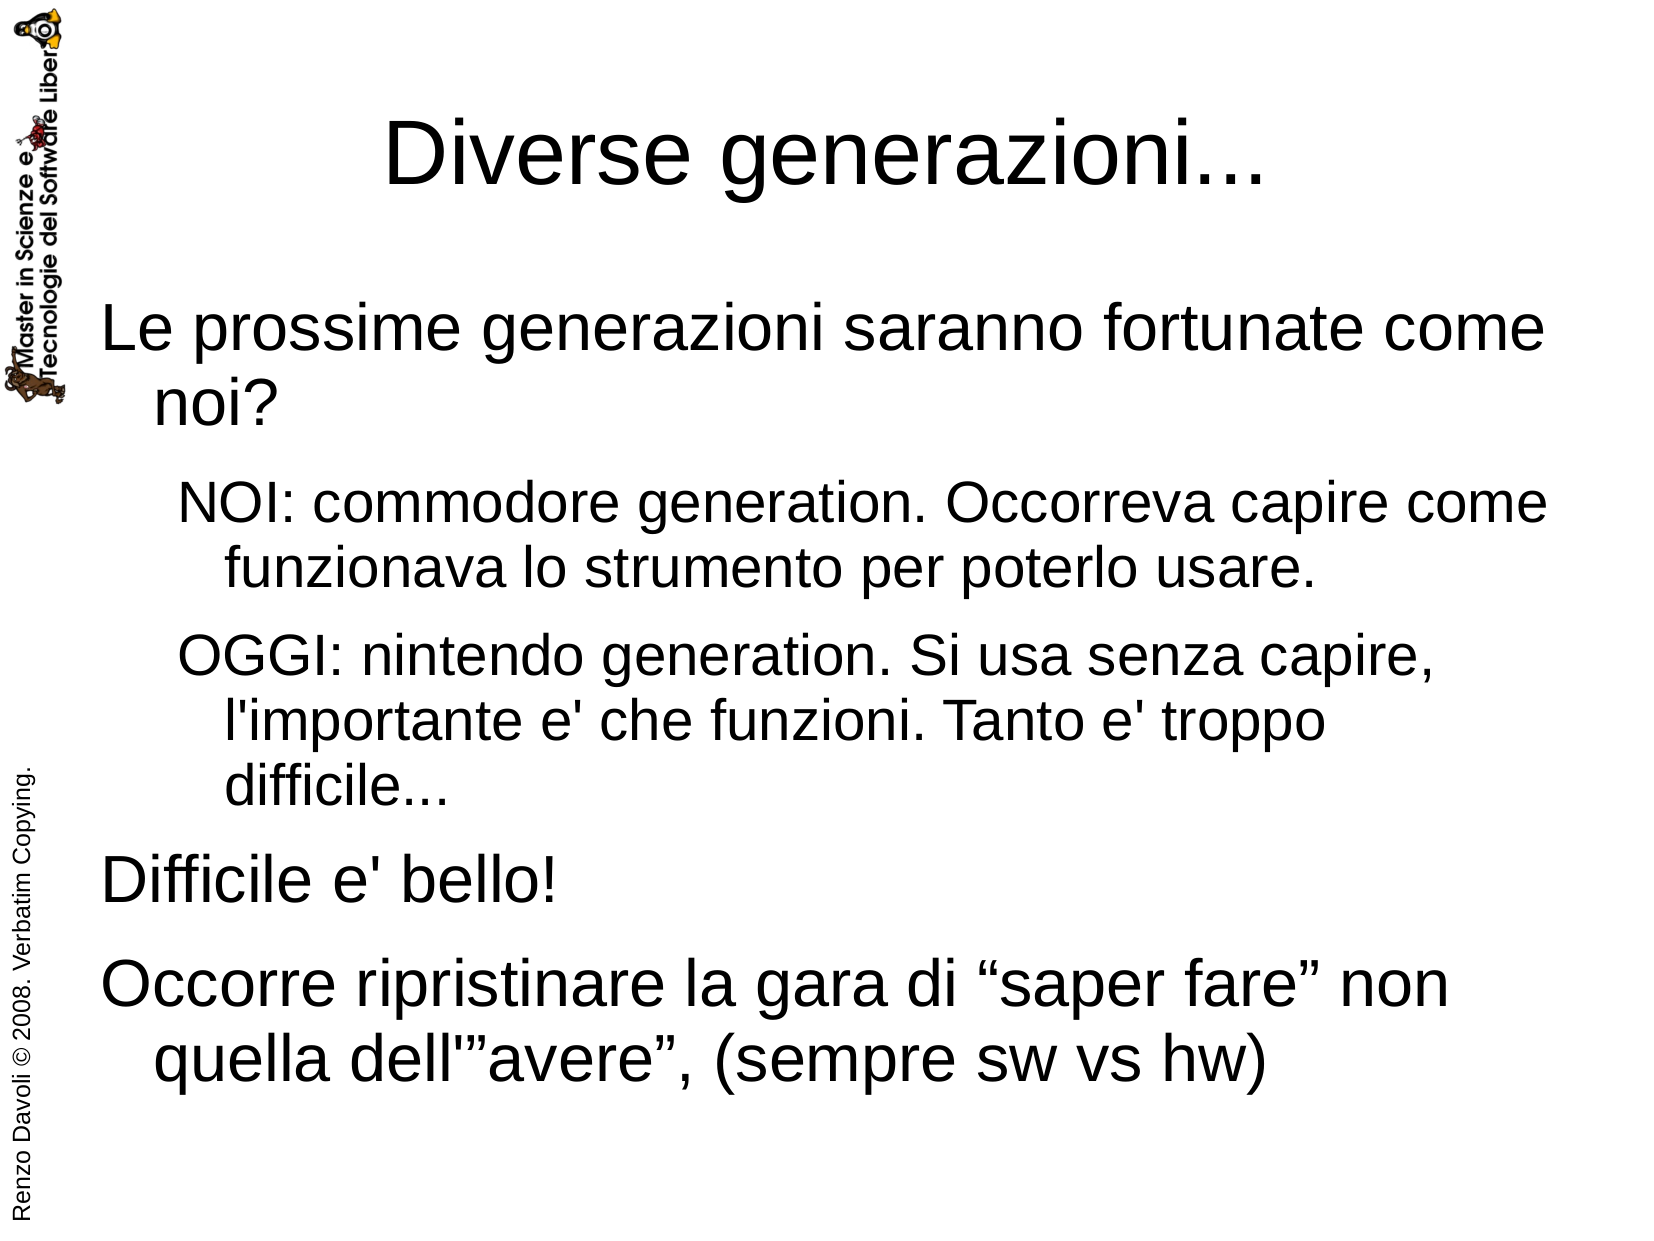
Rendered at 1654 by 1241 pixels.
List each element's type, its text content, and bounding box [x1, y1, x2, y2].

list Le prossime generazioni saranno fortunate come noi? NOI: commodore generation. Occorreva capire come funzionava lo strumento per poterlo usare. OGGI: nintendo generation. Si usa senza capire, l'importante e' che funzioni. Tanto e' troppo difficile... Difficile e' bello! Occorre ripristinare la gara di “saper fare” non quella dell'”avere”, (sempre sw vs hw) [82, 290, 1571, 1096]
picture [1, 2, 69, 413]
title Diverse generazioni... [82, 56, 1571, 250]
